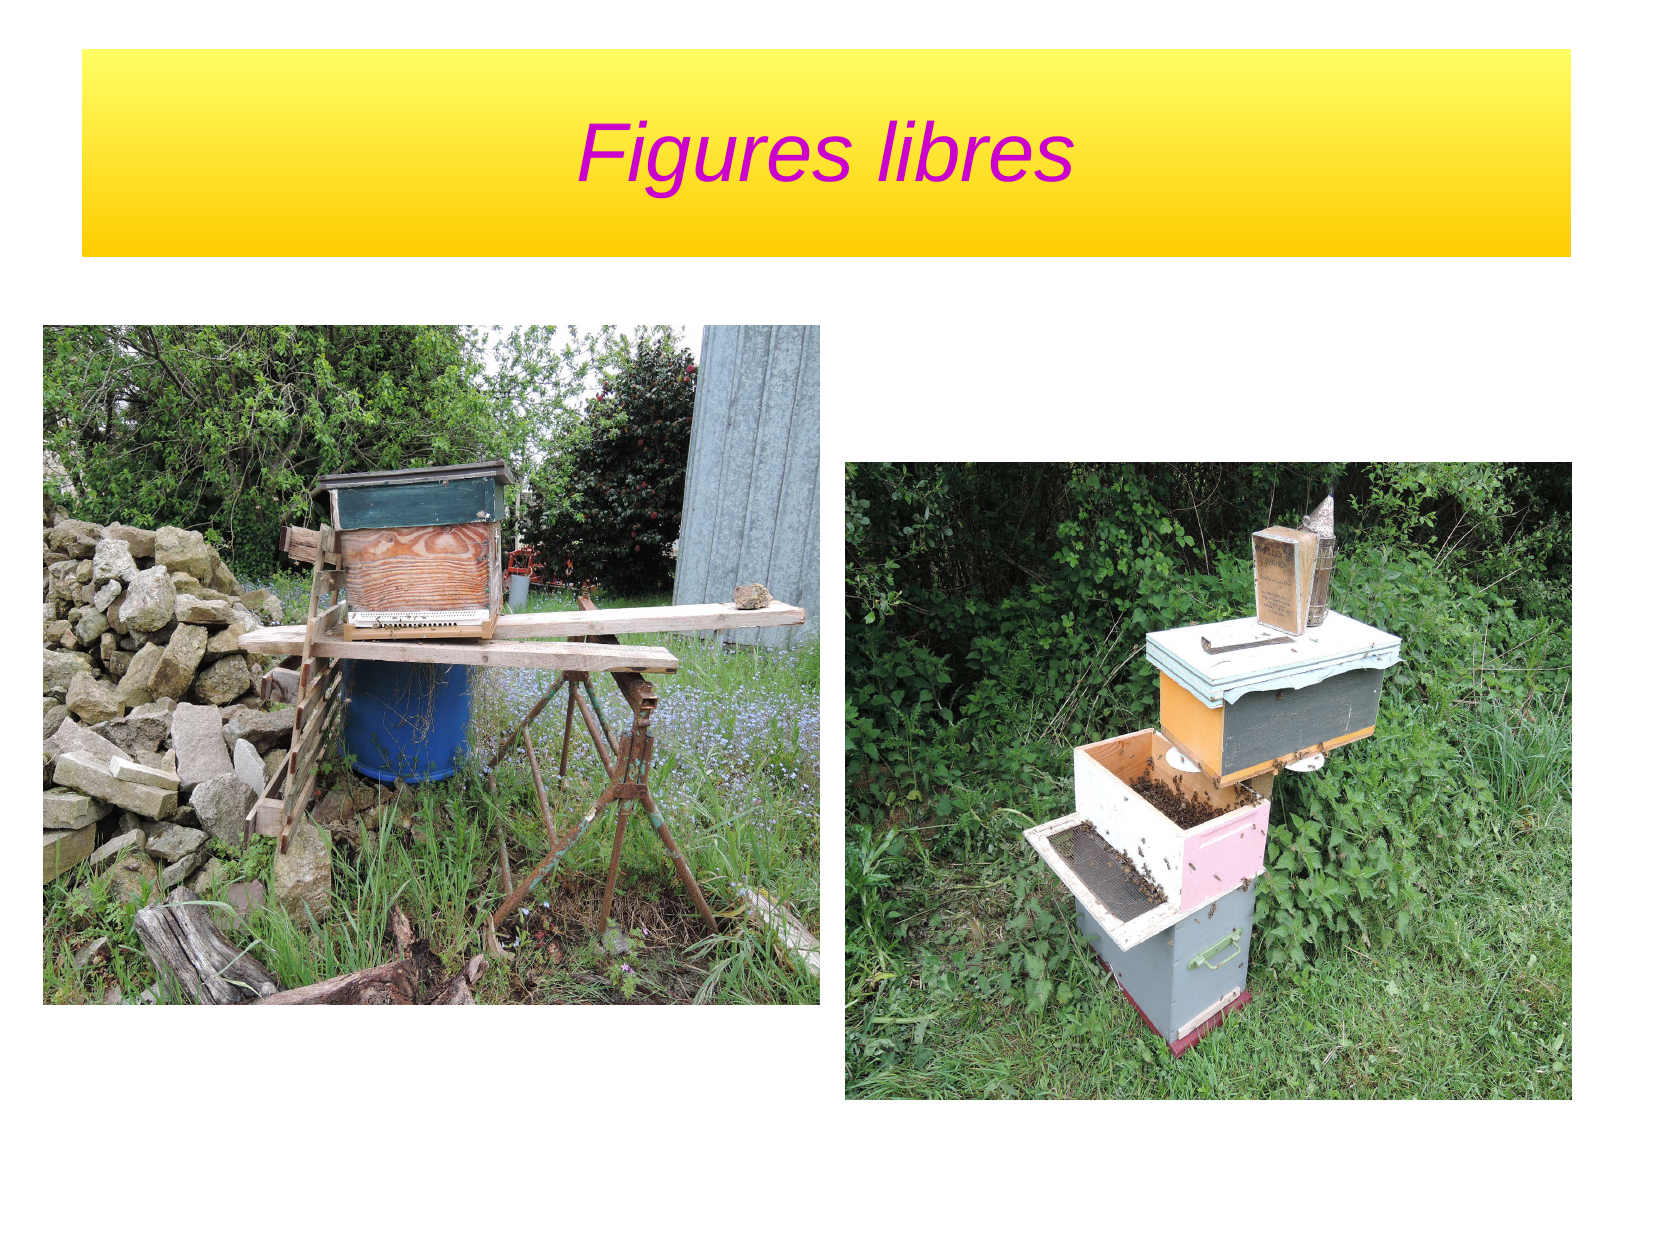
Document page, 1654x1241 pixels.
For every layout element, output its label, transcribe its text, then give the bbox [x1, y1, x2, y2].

title Figures libres [82, 49, 1571, 257]
picture [845, 462, 1572, 1100]
picture [43, 325, 820, 1005]
